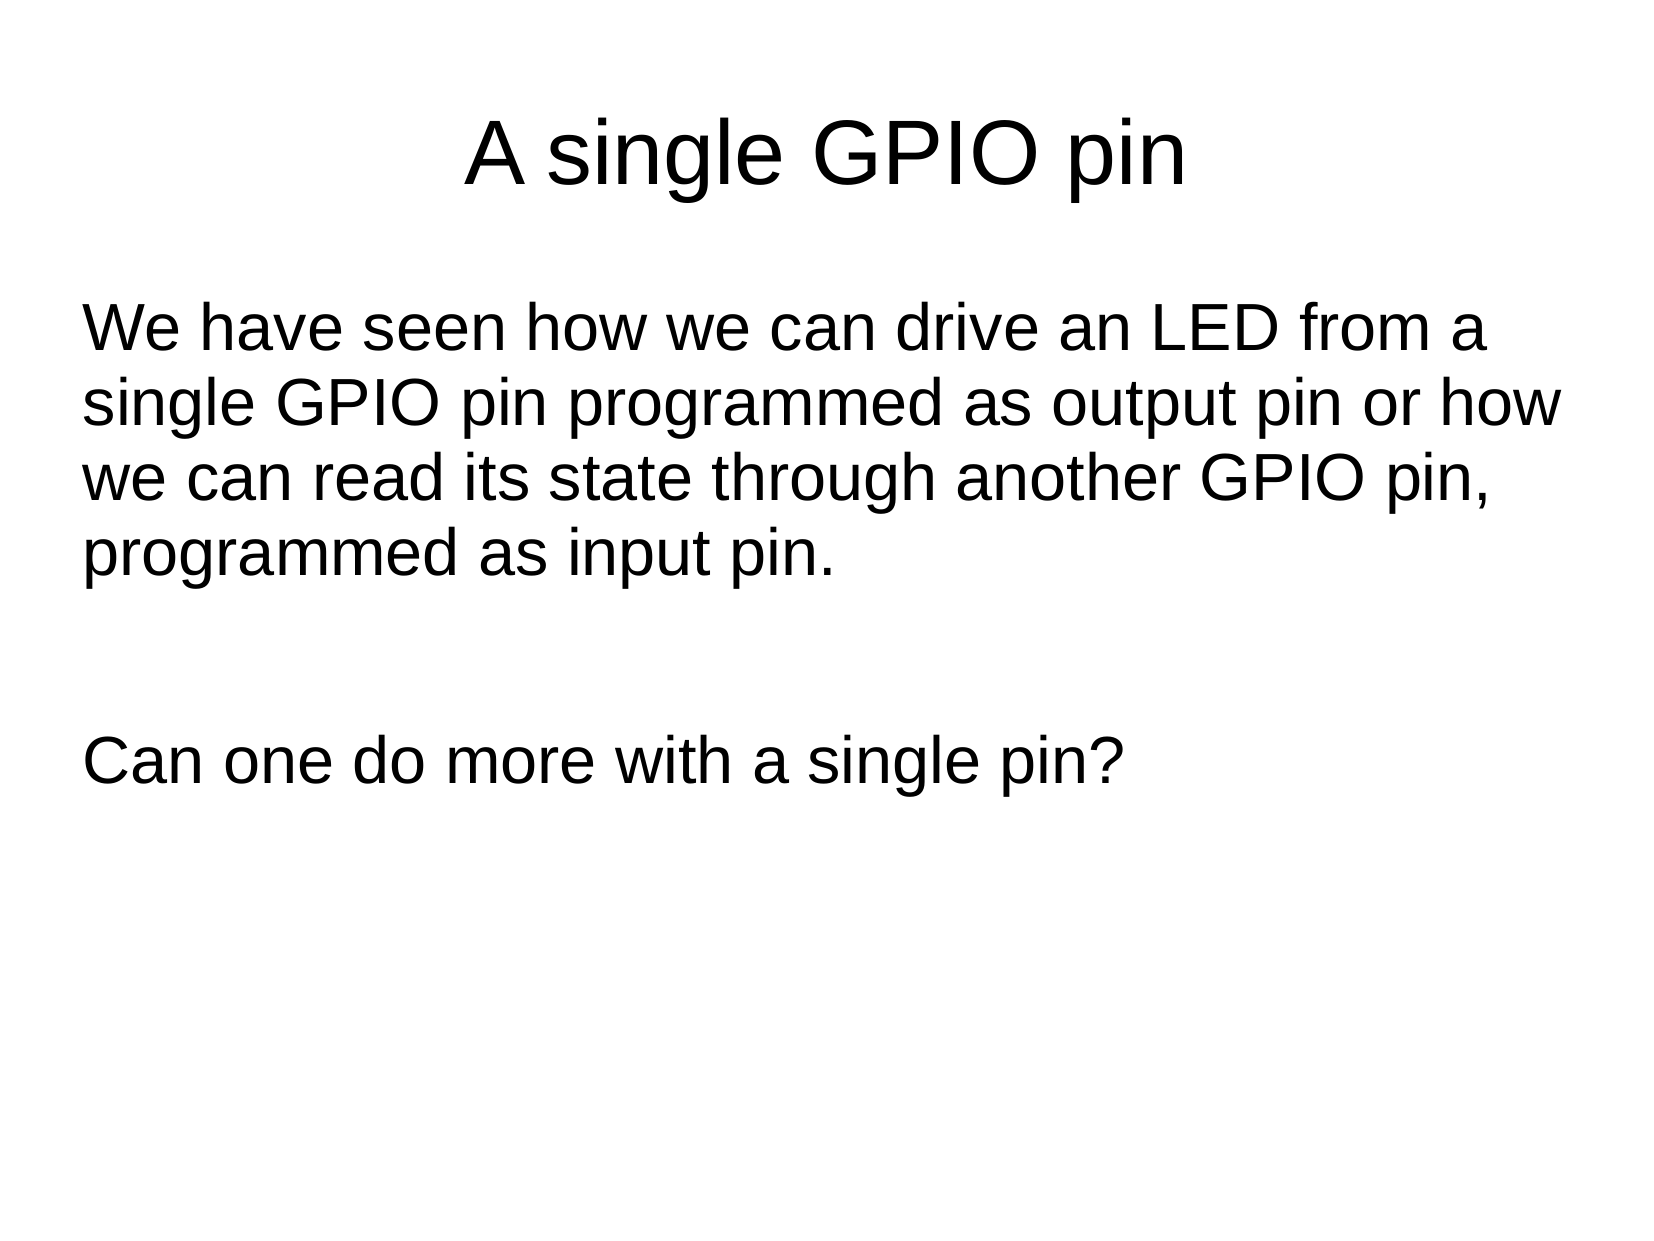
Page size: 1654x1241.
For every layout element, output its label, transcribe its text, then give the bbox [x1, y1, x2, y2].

list We have seen how we can drive an LED from a single GPIO pin programmed as output pin or how we can read its state through another GPIO pin, programmed as input pin. Can one do more with a single pin? [82, 290, 1571, 1010]
title A single GPIO pin [82, 49, 1571, 257]
